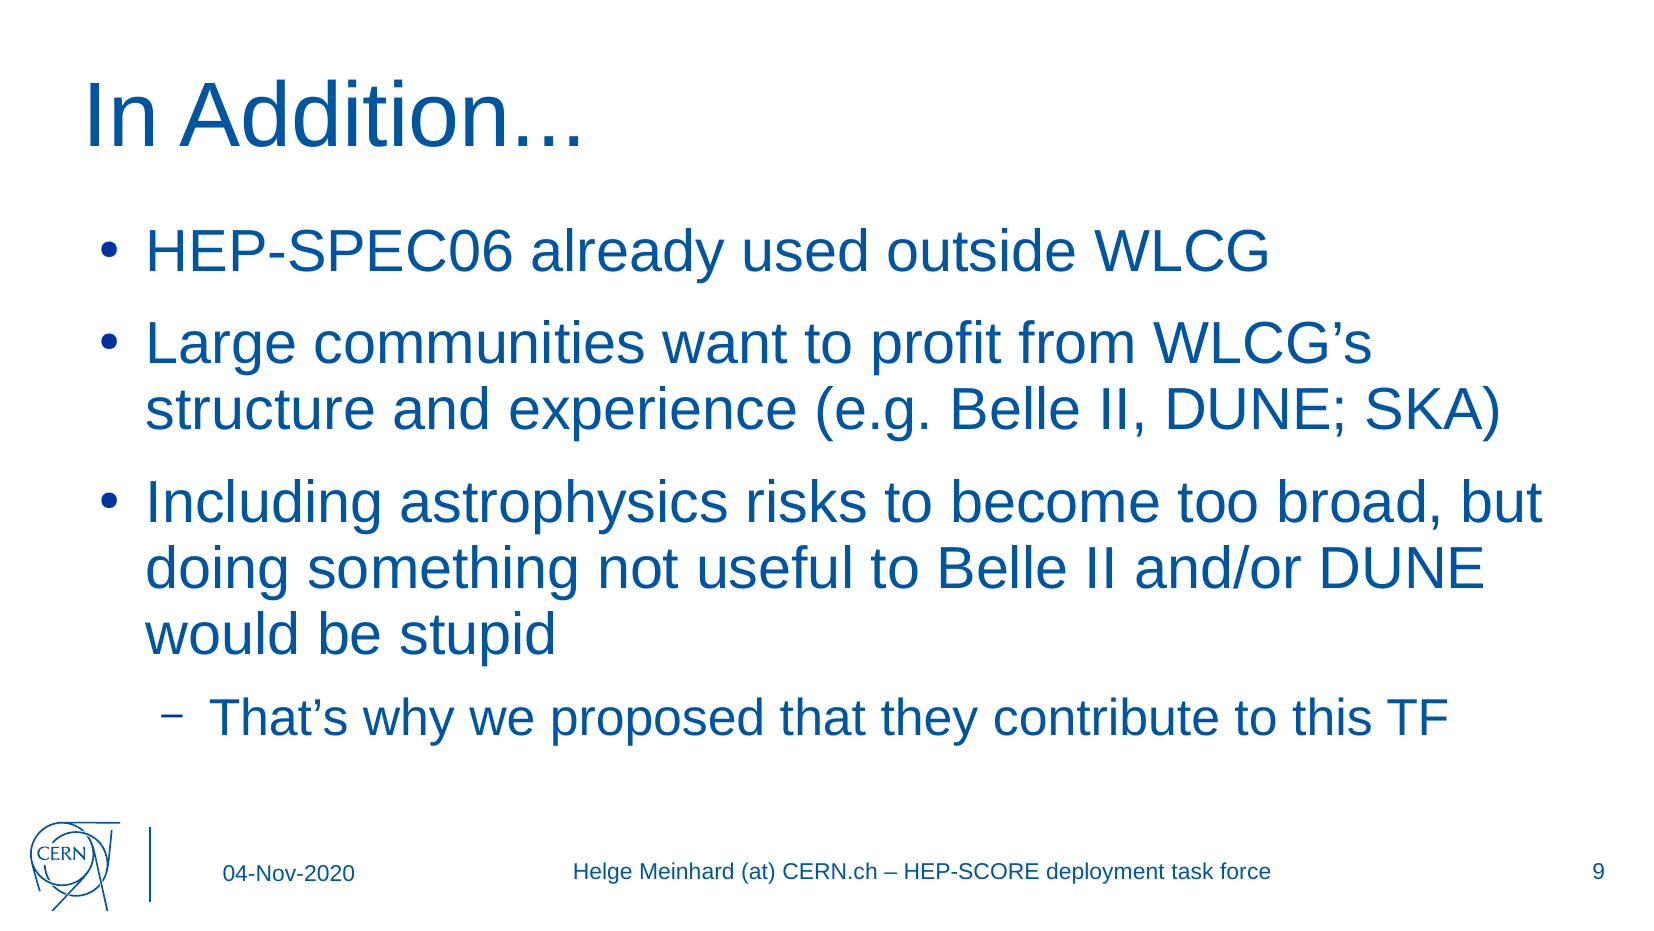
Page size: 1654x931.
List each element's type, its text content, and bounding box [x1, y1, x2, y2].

list HEP-SPEC06 already used outside WLCG Large communities want to profit from WLCG’s structure and experience (e.g. Belle II, DUNE; SKA) Including astrophysics risks to become too broad, but doing something not useful to Belle II and/or DUNE would be stupid That’s why we proposed that they contribute to this TF [82, 217, 1571, 757]
title In Addition... [82, 37, 1571, 193]
